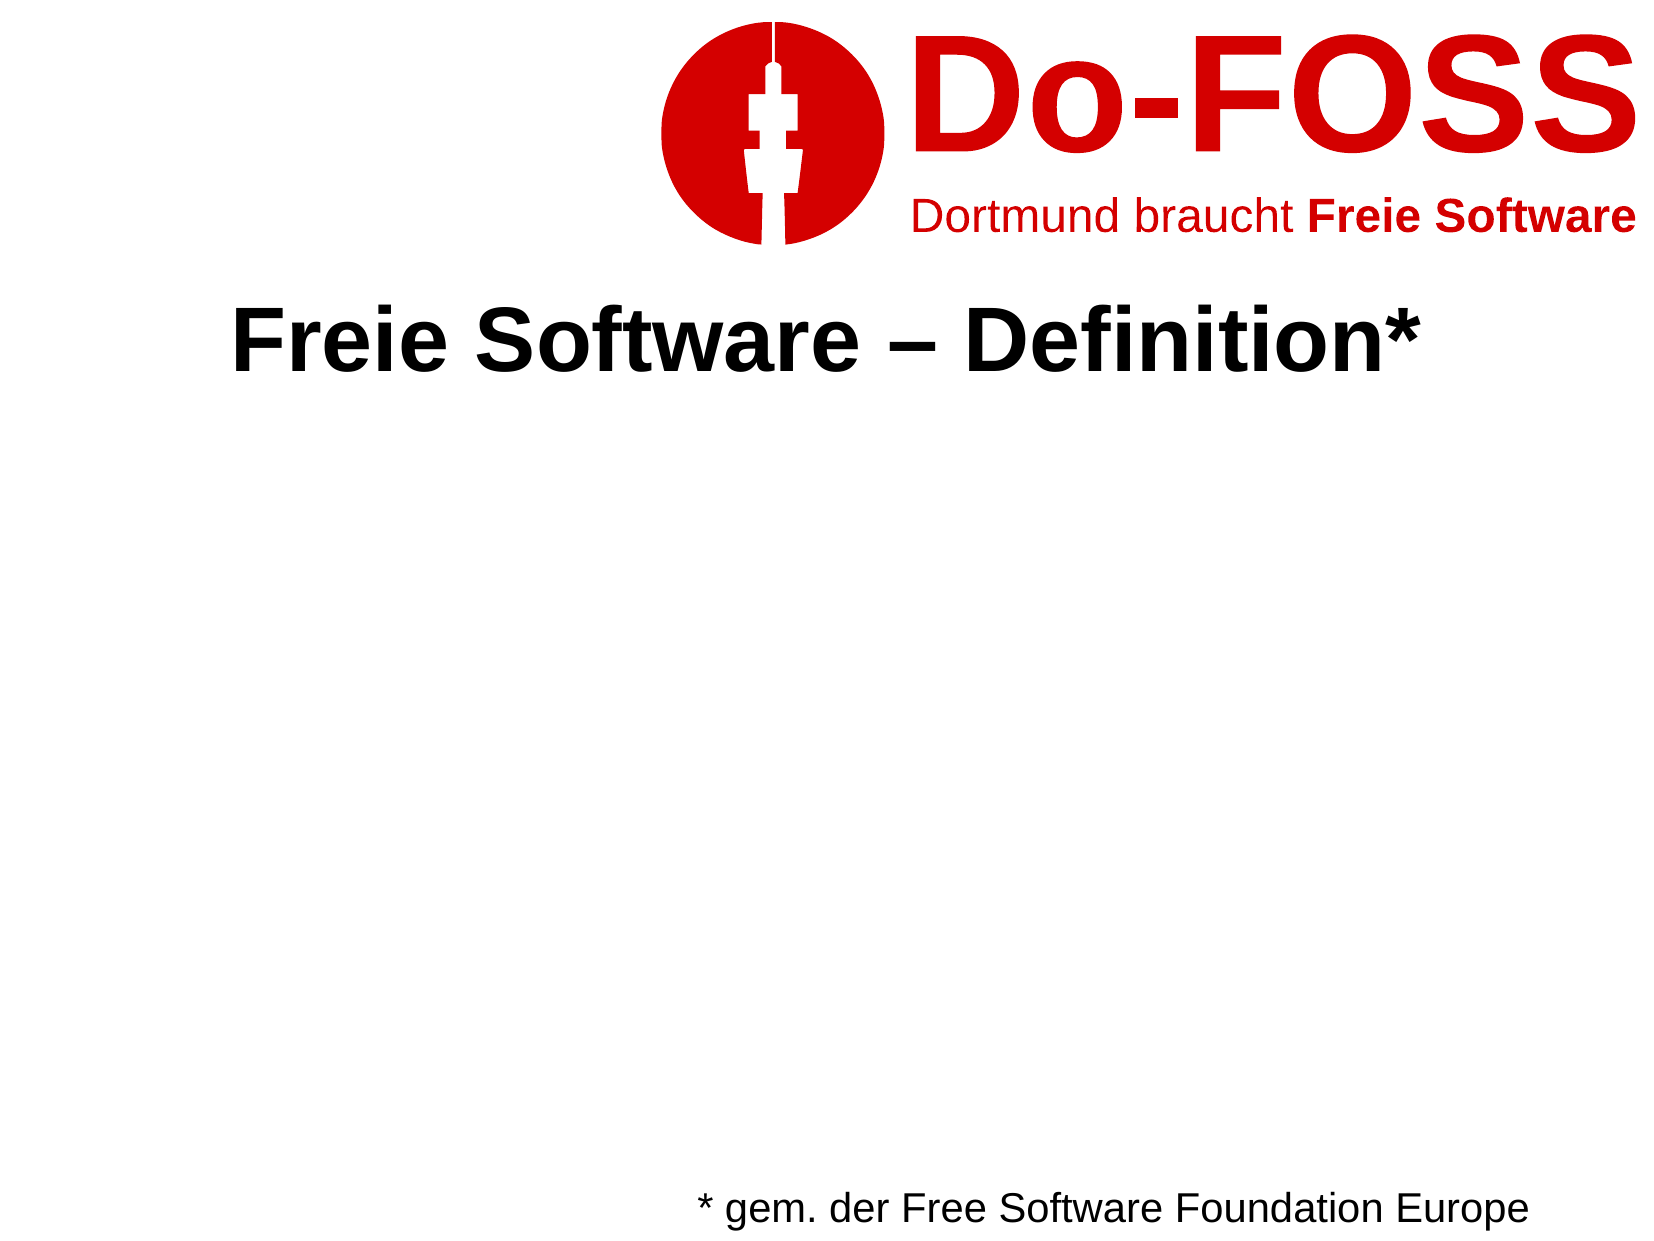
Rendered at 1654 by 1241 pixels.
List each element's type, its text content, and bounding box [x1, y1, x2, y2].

title * gem. der Free Software Foundation Europe [42, 1104, 1531, 1241]
title Freie Software – Definition* [82, 236, 1571, 444]
